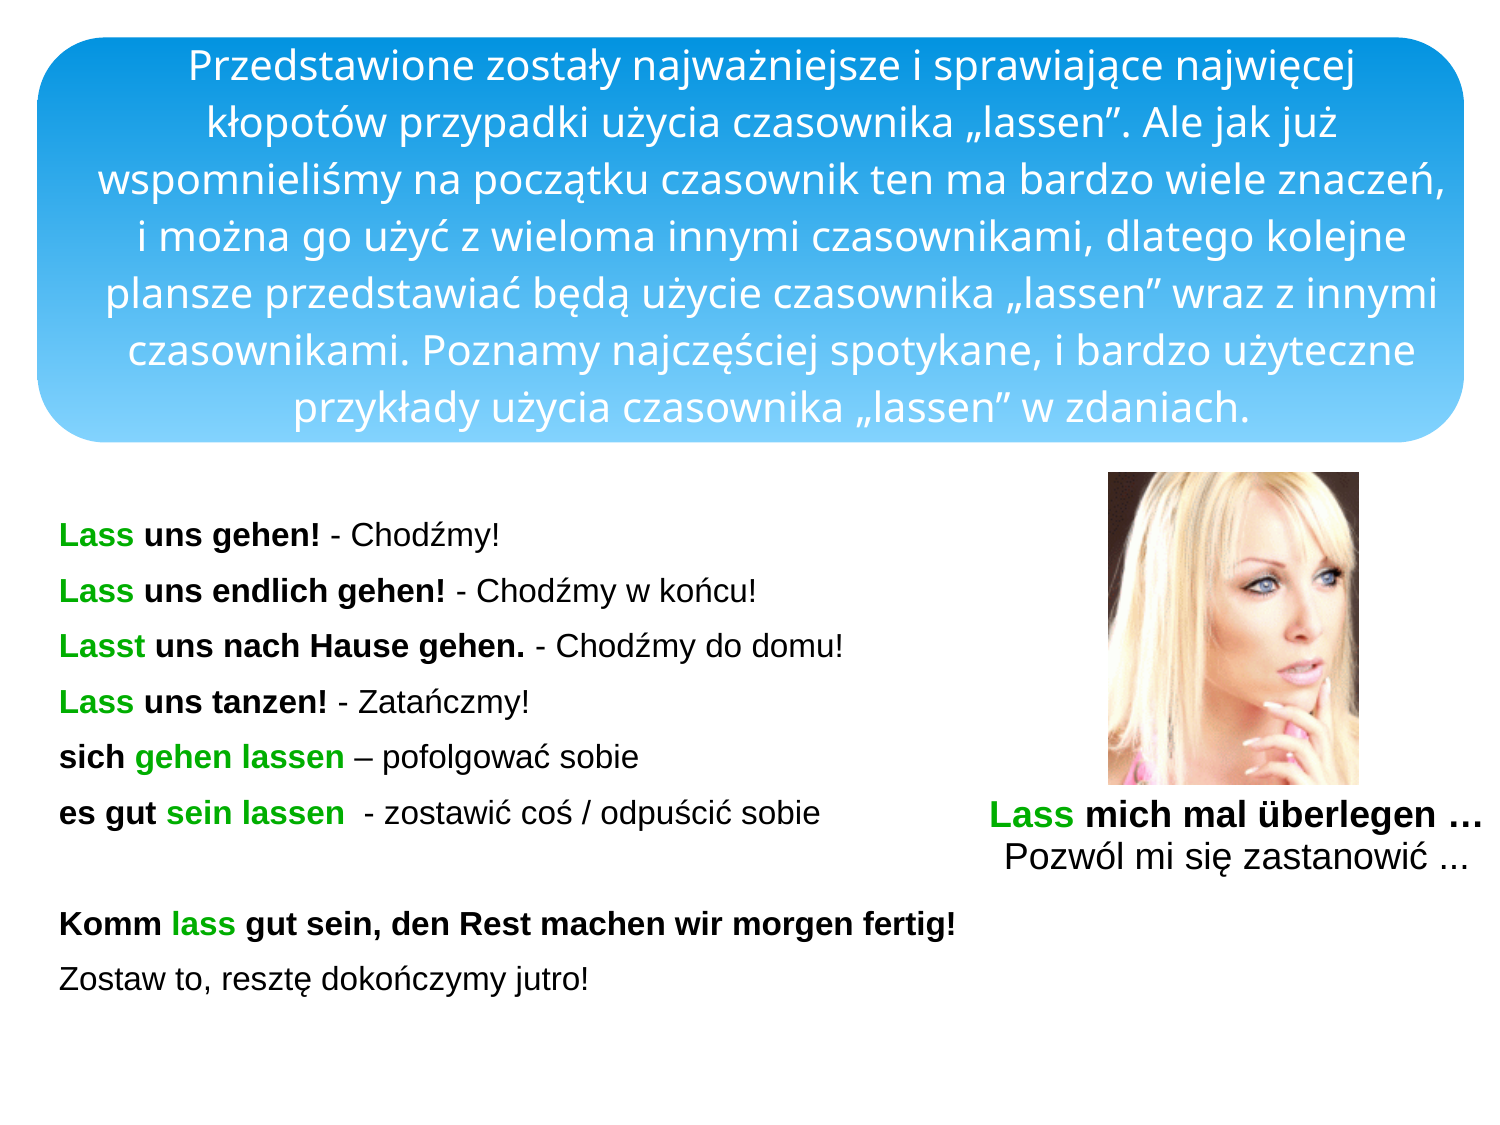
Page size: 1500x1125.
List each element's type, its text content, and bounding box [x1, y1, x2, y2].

title Przedstawione zostały najważniejsze i sprawiające najwięcej kłopotów przypadki użycia czasownika „lassen”. Ale jak już wspomnieliśmy na początku czasownik ten ma bardzo wiele znaczeń, i można go użyć z wieloma innymi czasownikami, dlatego kolejne plansze przedstawiać będą użycie czasownika „lassen” wraz z innymi czasownikami. Poznamy najczęściej spotykane, i bardzo użyteczne przykłady użycia czasownika „lassen” w zdaniach. [96, 56, 1447, 414]
picture [1108, 472, 1359, 785]
text_box Lass mich mal überlegen … Pozwól mi się zastanowić ... [974, 785, 1500, 886]
subtitle Lass uns gehen! - Chodźmy! Lass uns endlich gehen! - Chodźmy w końcu! Lasst uns nach Hause gehen. - Chodźmy do domu! Lass uns tanzen! - Zatańczmy! sich gehen lassen – pofolgować sobie es gut sein lassen - zostawić coś / odpuścić sobie Komm lass gut sein, den Rest machen wir morgen fertig! Zostaw to, resztę dokończymy jutro! [59, 472, 1275, 1024]
